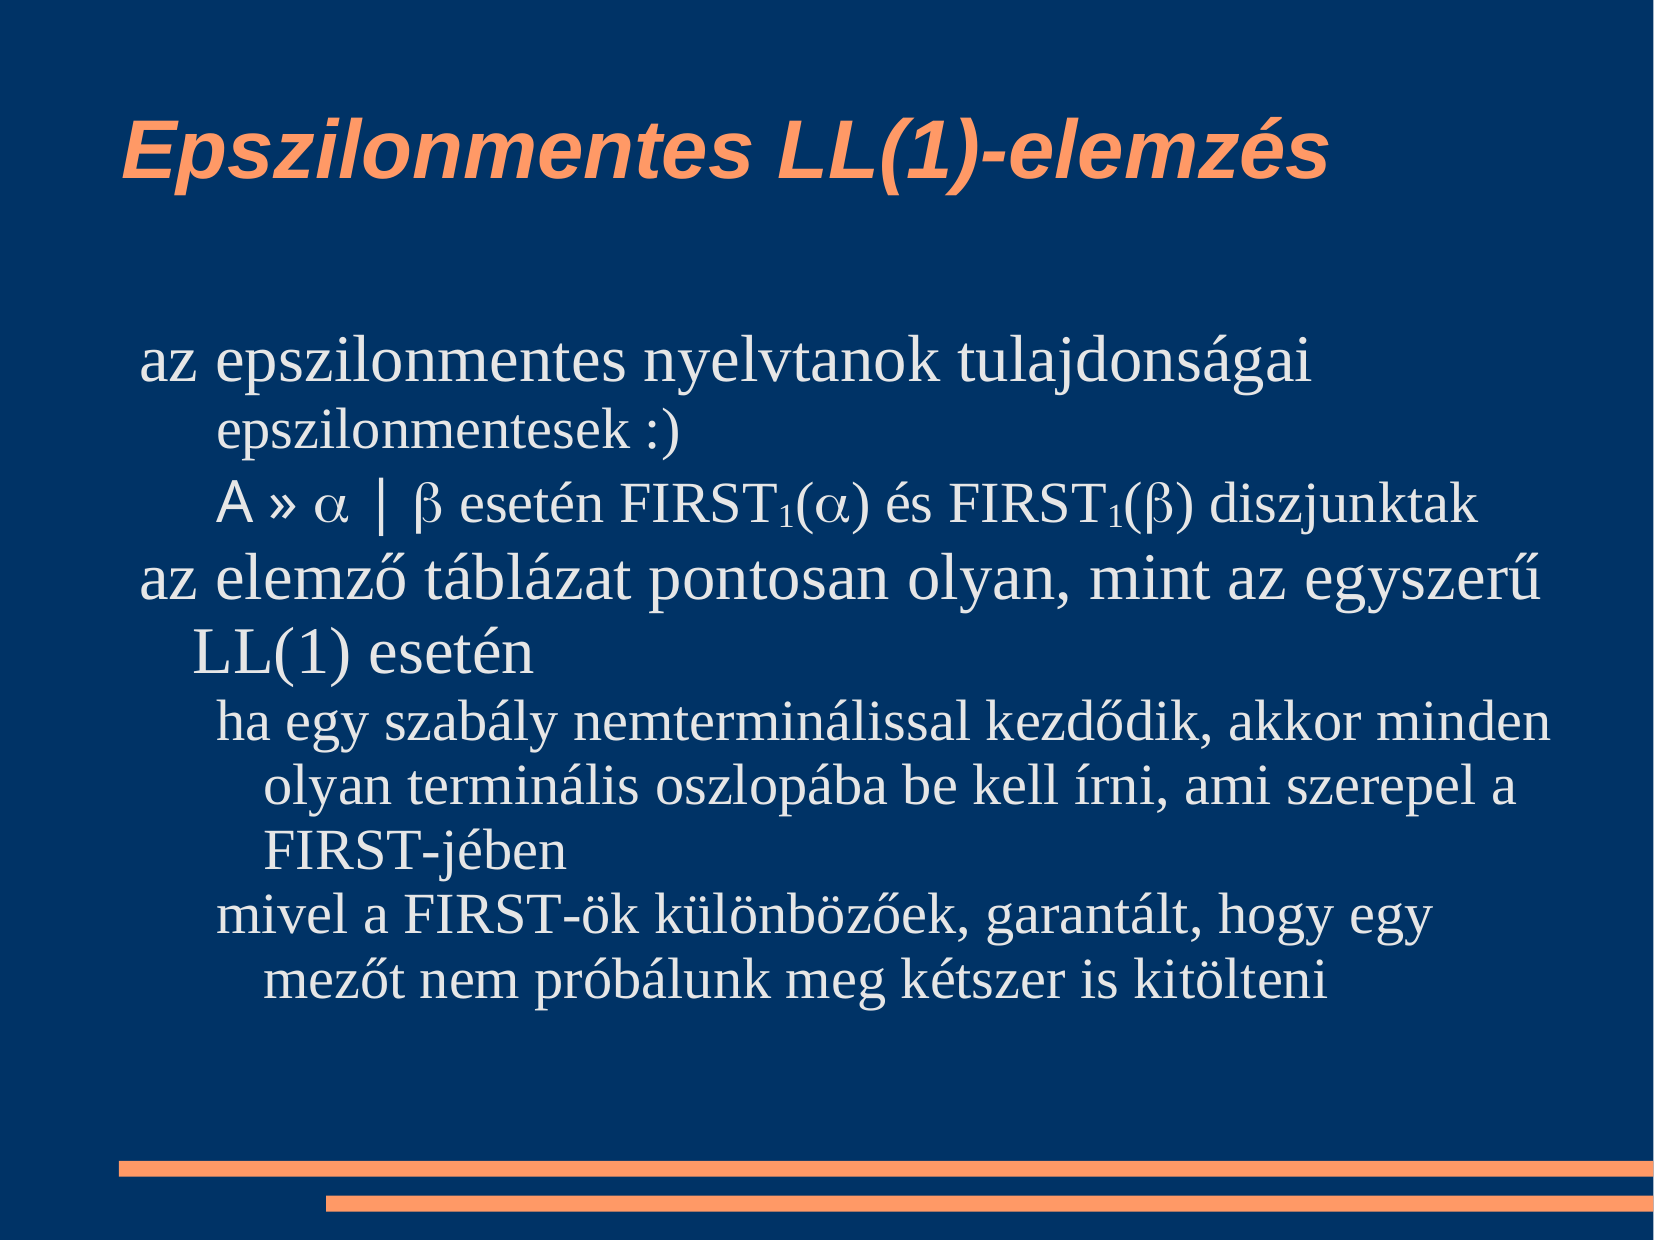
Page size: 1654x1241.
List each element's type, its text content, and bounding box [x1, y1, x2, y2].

title Epszilonmentes LL(1)-elemzés [121, 46, 1534, 254]
list az epszilonmentes nyelvtanok tulajdonságai epszilonmentesek :) A » a | b esetén FIRST1(a) és FIRST1(b) diszjunktak az elemző táblázat pontosan olyan, mint az egyszerű LL(1) esetén ha egy szabály nemterminálissal kezdődik, akkor minden olyan terminális oszlopába be kell írni, ami szerepel a FIRST-jében mivel a FIRST-ök különbözőek, garantált, hogy egy mezőt nem próbálunk meg kétszer is kitölteni [121, 322, 1561, 1135]
